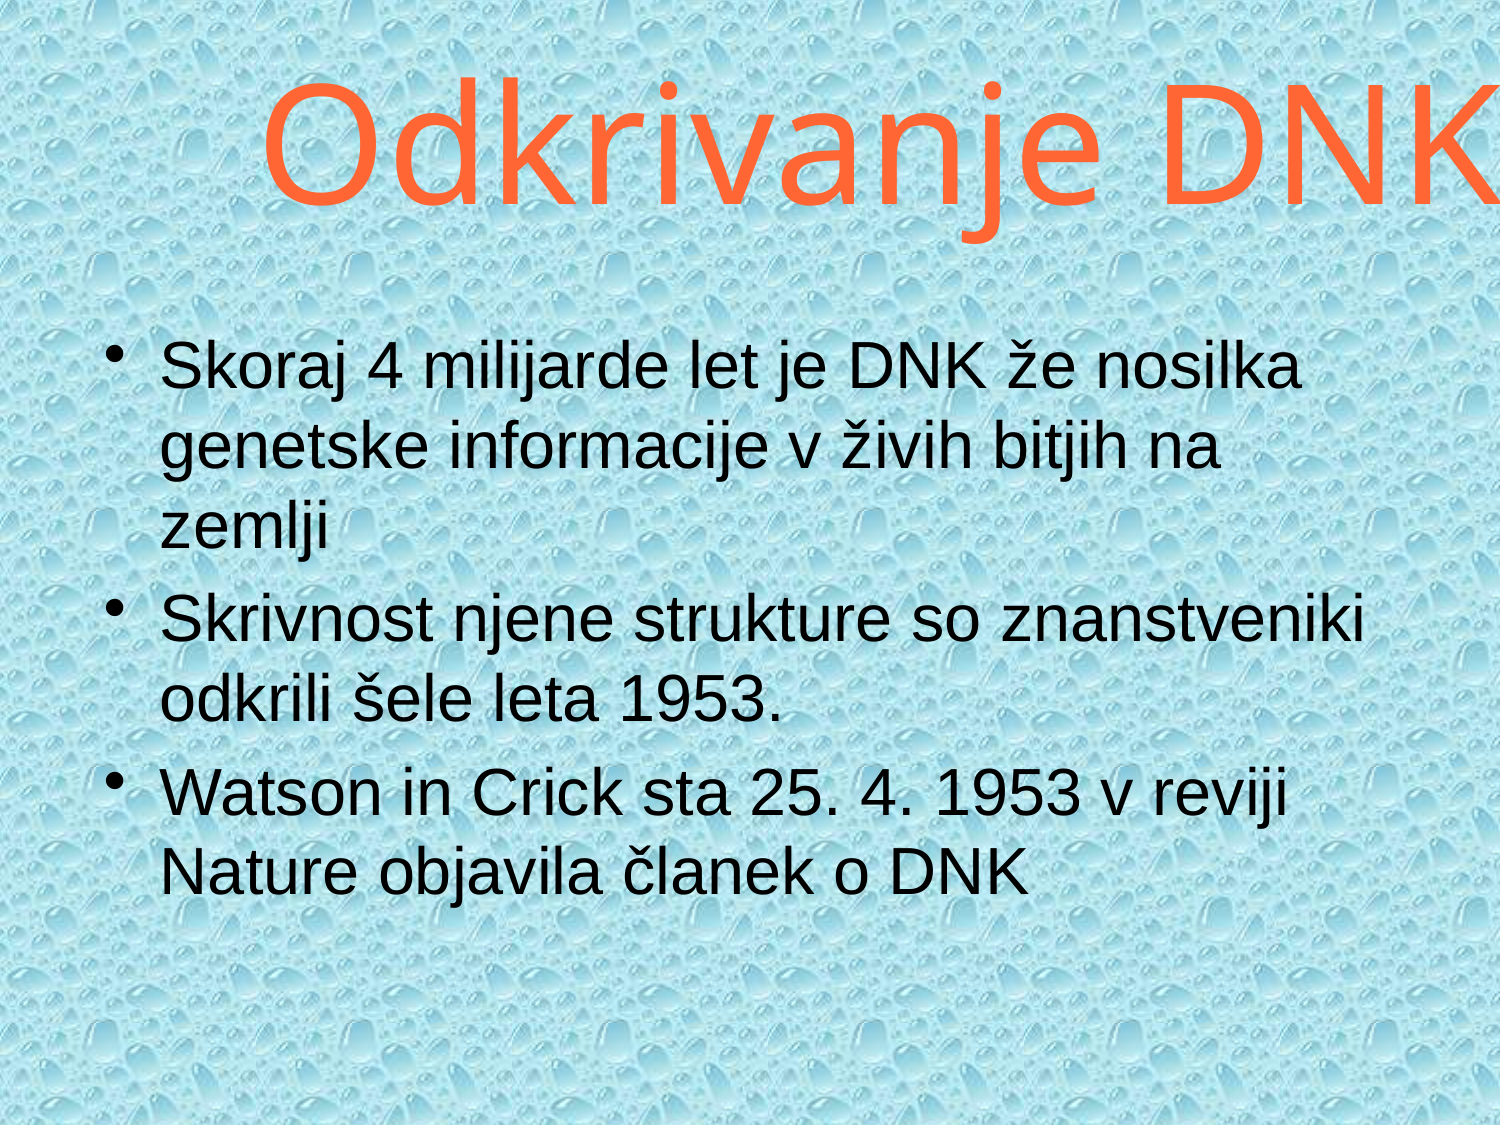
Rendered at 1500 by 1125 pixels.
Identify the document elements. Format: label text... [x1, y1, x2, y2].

text_box Odkrivanje DNK [242, 31, 1286, 306]
picture [0, 0, 1500, 1125]
picture [1454, 86, 1500, 200]
list Skoraj 4 milijarde let je DNK že nosilka genetske informacije v živih bitjih na zemlji Skrivnost njene strukture so znanstveniki odkrili šele leta 1953. Watson in Crick sta 25. 4. 1953 v reviji Nature objavila članek o DNK [88, 314, 1425, 1005]
